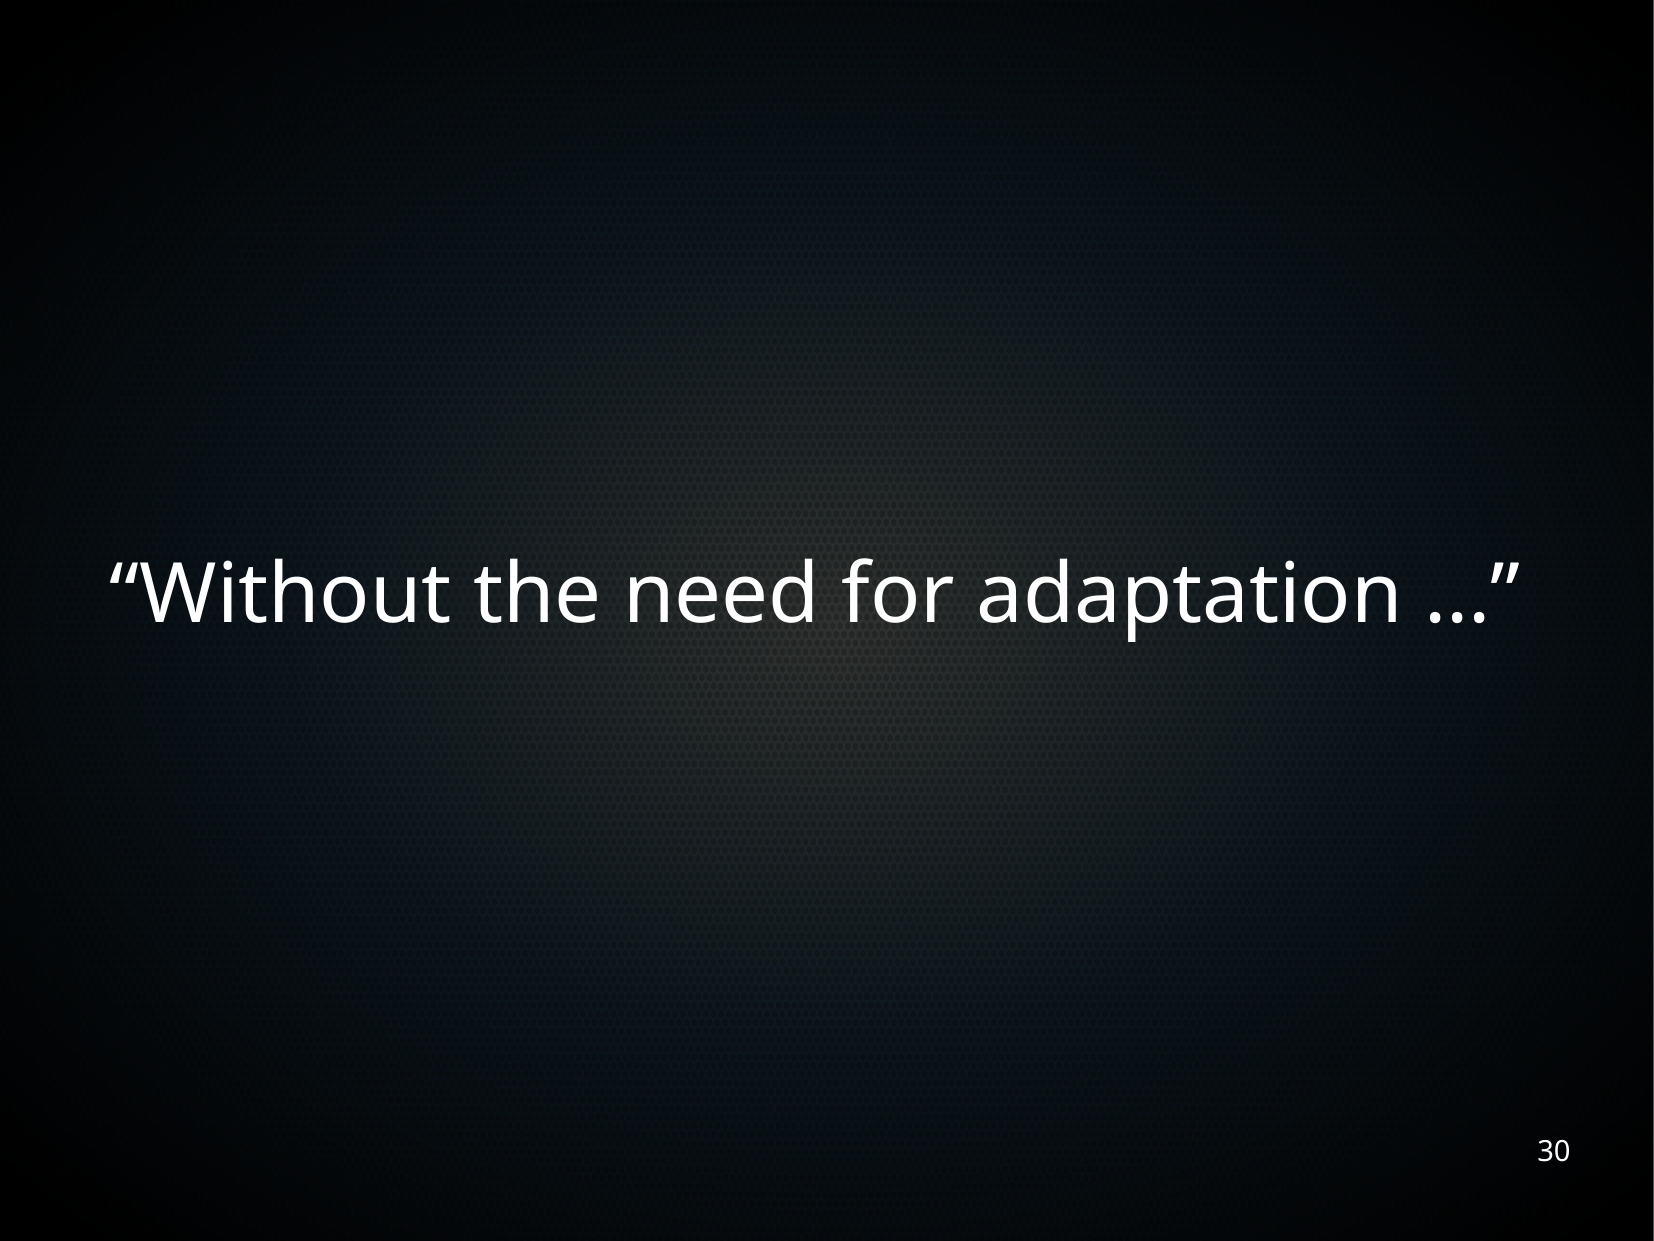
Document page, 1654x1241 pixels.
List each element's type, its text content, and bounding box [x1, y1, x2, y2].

picture [0, 0, 1654, 1241]
title “Without the need for adaptation ...” [82, 486, 1571, 694]
